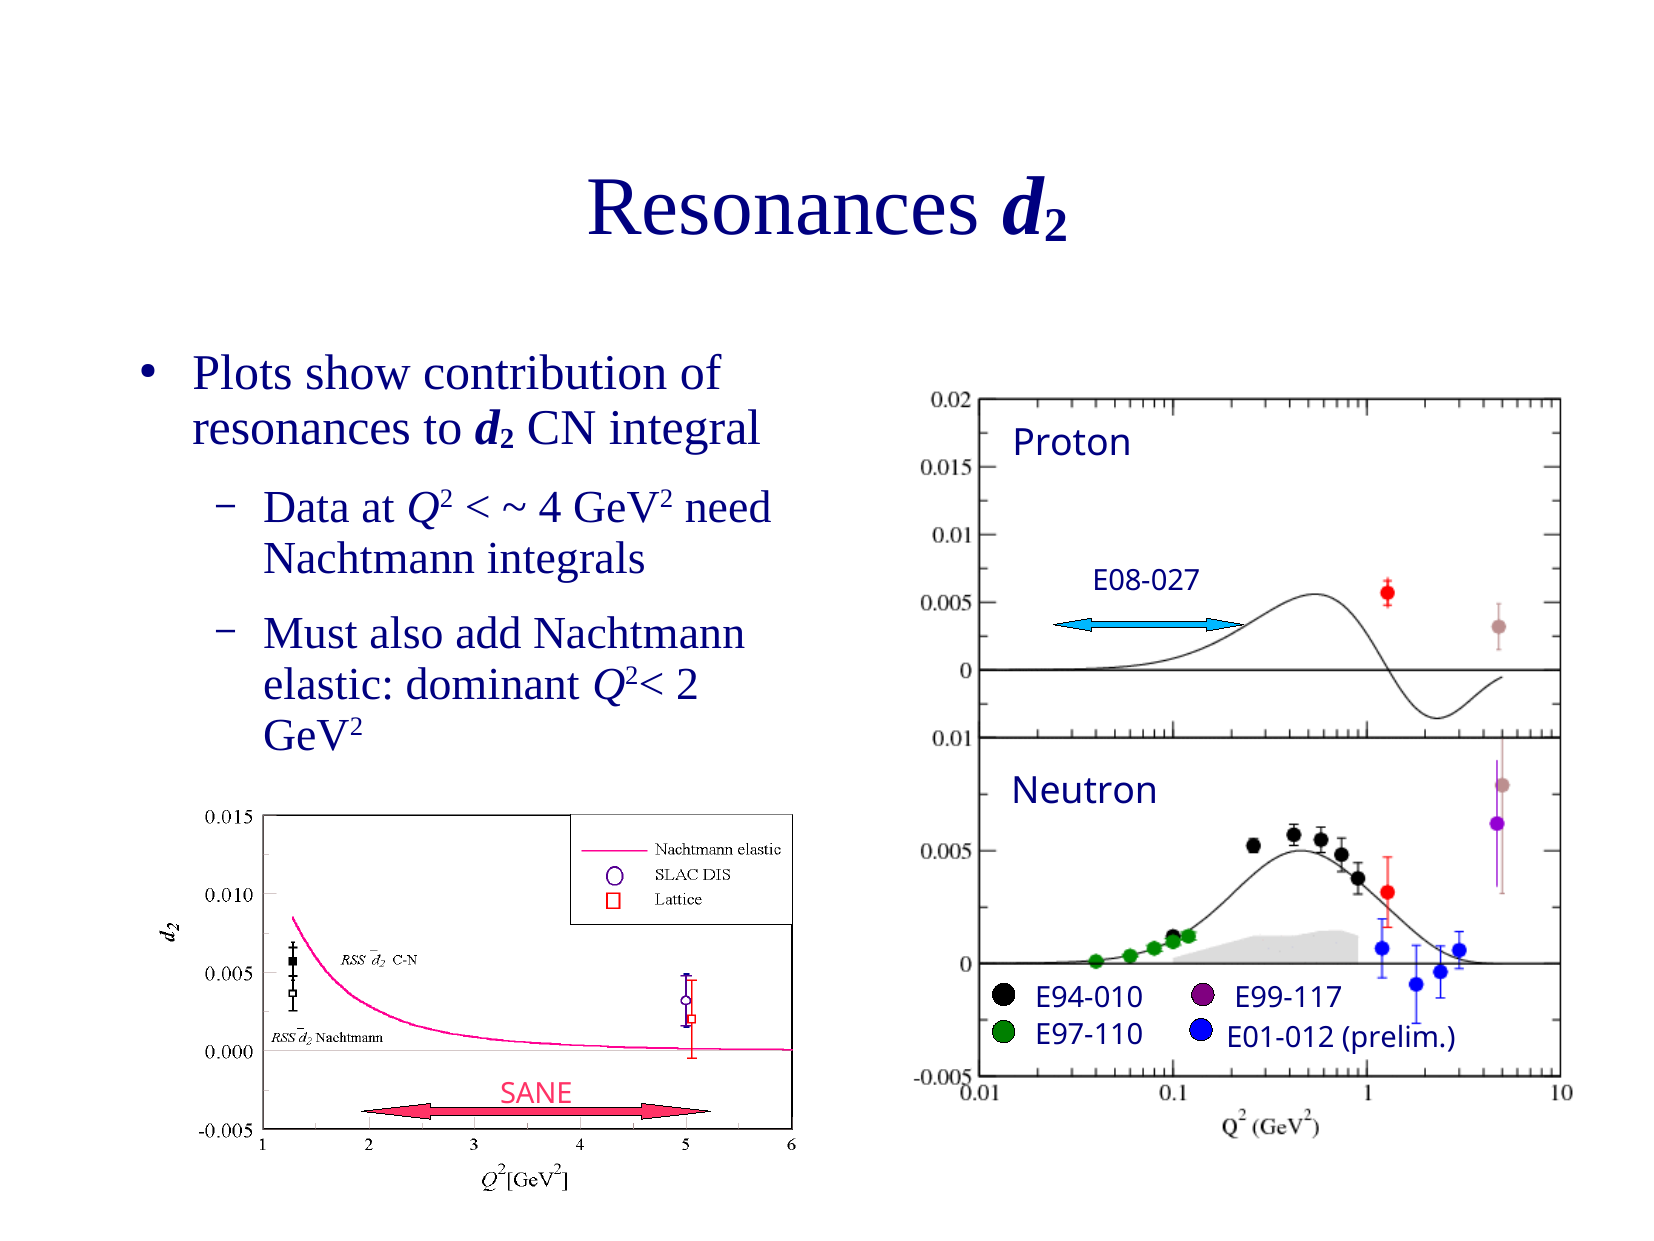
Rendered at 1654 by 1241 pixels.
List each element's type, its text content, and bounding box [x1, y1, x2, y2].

title Resonances d2 [121, 102, 1534, 311]
text_box [992, 983, 1015, 1006]
text_box [1053, 618, 1244, 632]
text_box E99-117 [1234, 976, 1374, 1010]
text_box [1189, 1018, 1213, 1041]
text_box [361, 1103, 711, 1120]
text_box [1191, 983, 1215, 1006]
text_box SANE [499, 1072, 572, 1107]
text_box E01-012 (prelim.) [1226, 1016, 1475, 1051]
text_box E08-027 [1092, 559, 1215, 594]
text_box [992, 1020, 1015, 1043]
text_box E97-110 [1035, 1013, 1175, 1048]
text_box Proton [1012, 415, 1139, 459]
text_box E94-010 [1035, 976, 1175, 1010]
list Plots show contribution of resonances to d2 CN integral Data at Q2 < ~ 4 GeV2 need Nachtmann integrals Must also add Nachtmann elastic: dominant Q2< 2 GeV2 [121, 344, 811, 756]
picture [146, 788, 816, 1212]
picture [910, 389, 1574, 1141]
text_box Neutron [1012, 763, 1157, 807]
